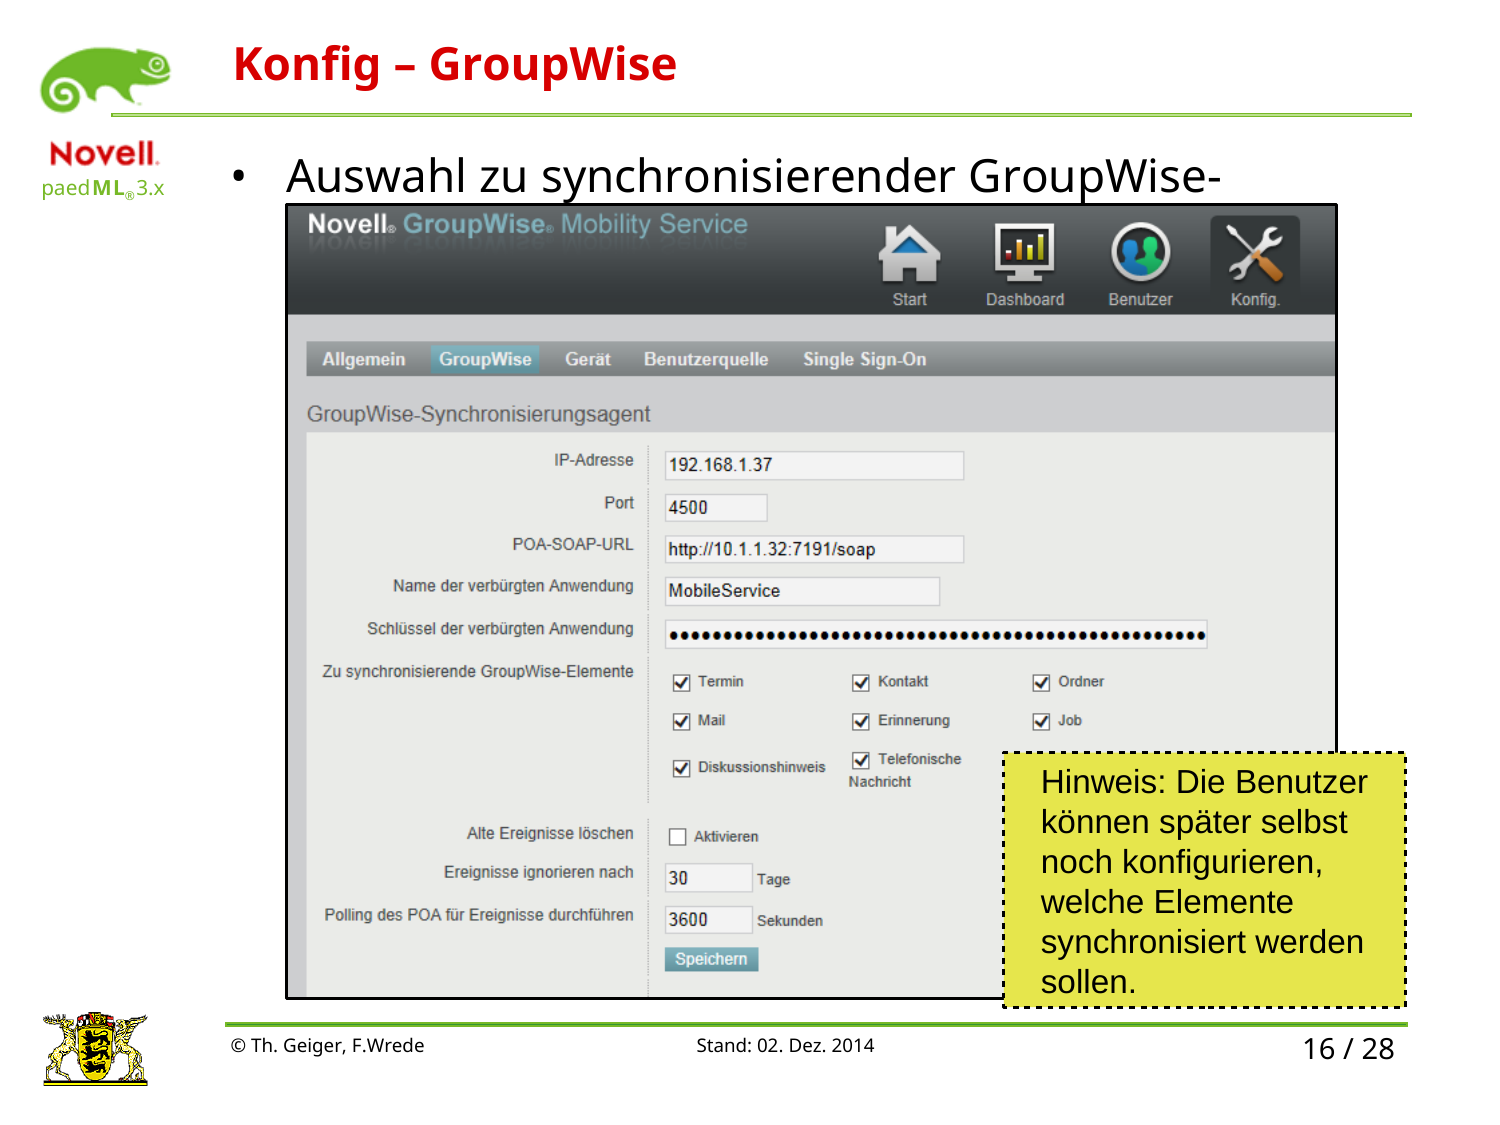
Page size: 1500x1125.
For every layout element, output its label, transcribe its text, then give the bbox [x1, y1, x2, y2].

picture [288, 205, 1335, 997]
text_box Hinweis: Die Benutzer können später selbst noch konfigurieren, welche Elemente synchronisiert werden sollen. [1003, 752, 1406, 1008]
title Konfig – GroupWise [232, 0, 1388, 126]
picture [26, 30, 184, 188]
list Auswahl zu synchronisierender GroupWise-Elemente [230, 143, 1388, 376]
picture [41, 1011, 148, 1088]
